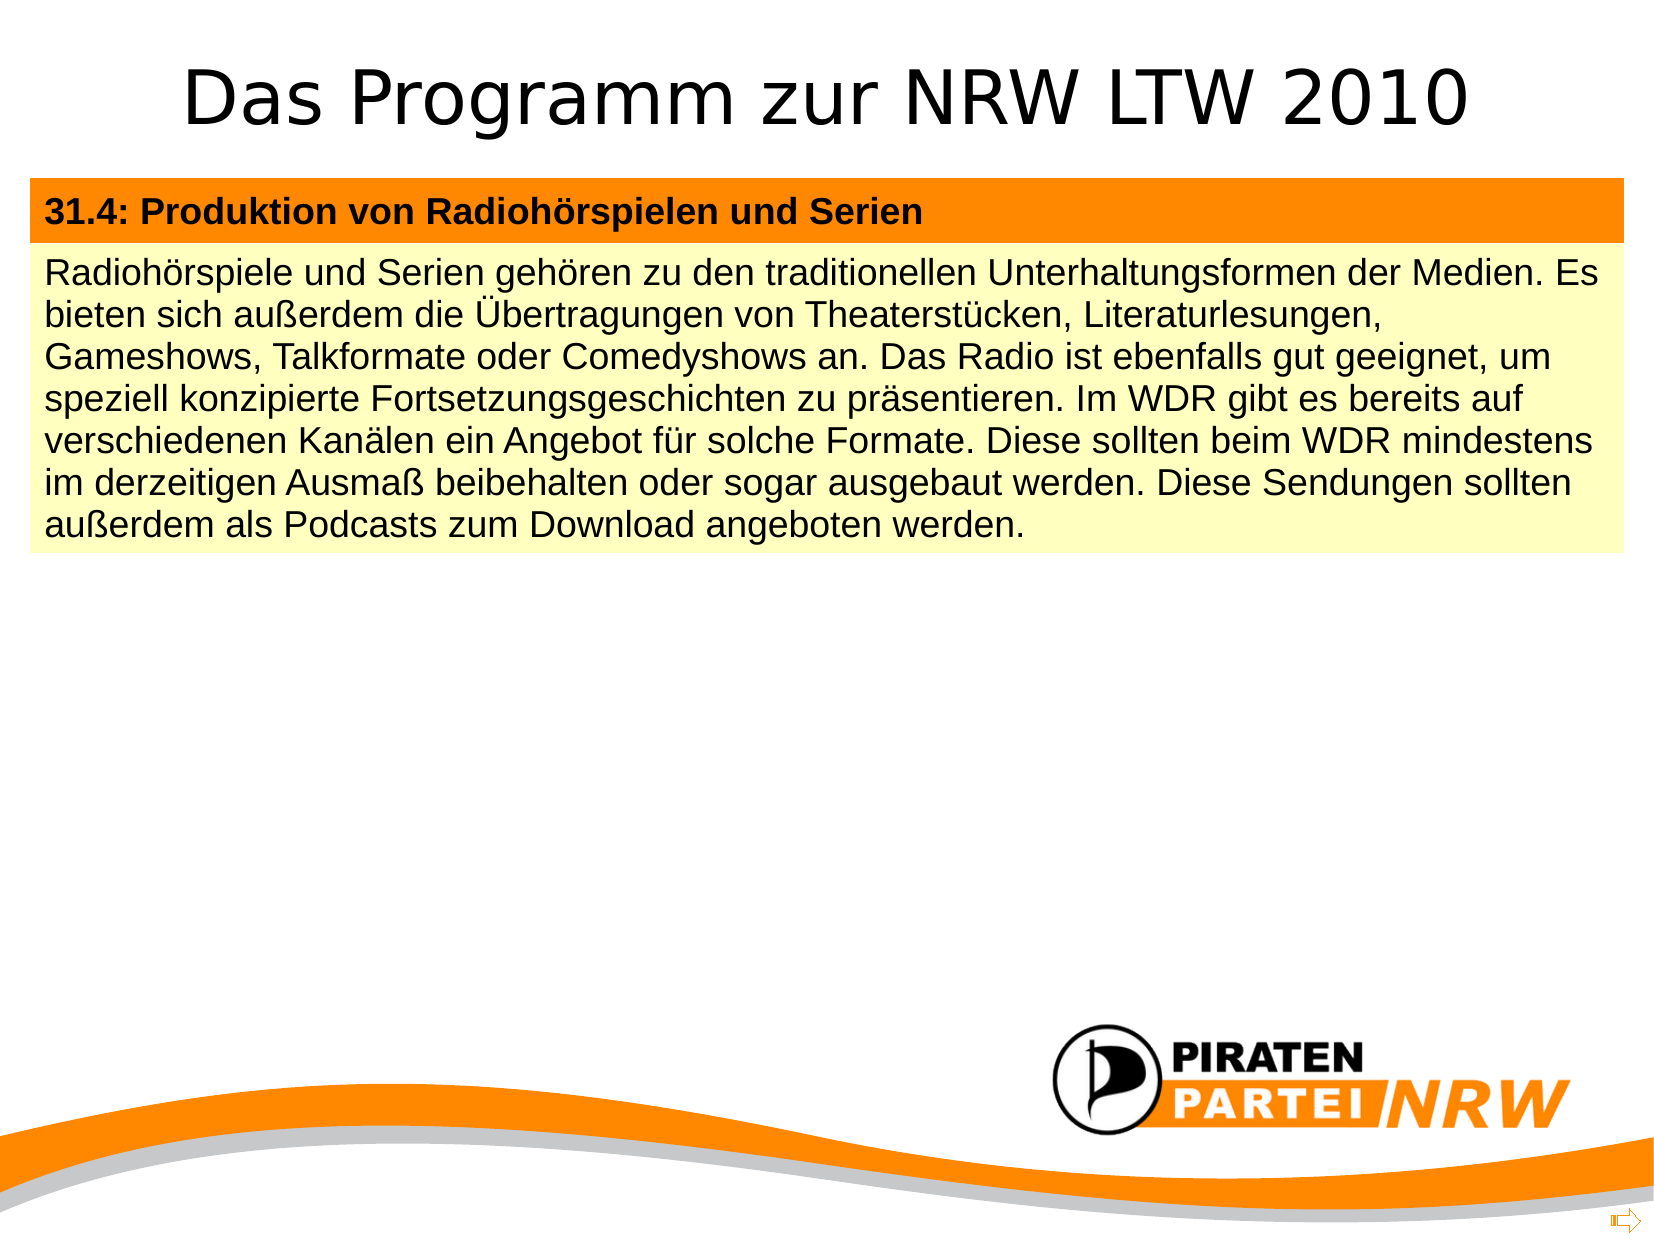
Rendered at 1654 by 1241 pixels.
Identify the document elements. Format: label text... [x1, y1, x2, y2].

table_header 31.4: ﻿Produktion von Radiohörspielen und Serien [30, 178, 1624, 243]
table_cell Radiohörspiele und Serien gehören zu den traditionellen Unterhaltungsformen der Medien. Es bieten sich außerdem die Übertragungen von Theaterstücken, Literaturlesungen, Gameshows, Talkformate oder Comedyshows an. Das Radio ist ebenfalls gut geeignet, um speziell konzipierte Fortsetzungsgeschichten zu präsentieren. Im WDR gibt es bereits auf verschiedenen Kanälen ein Angebot für solche Formate. Diese sollten beim WDR mindestens im derzeitigen Ausmaß beibehalten oder sogar ausgebaut werden. Diese Sendungen sollten außerdem als Podcasts zum Download angeboten werden. [30, 244, 1624, 553]
picture [1045, 1021, 1579, 1140]
title Das Programm zur NRW LTW 2010 [82, 54, 1571, 143]
